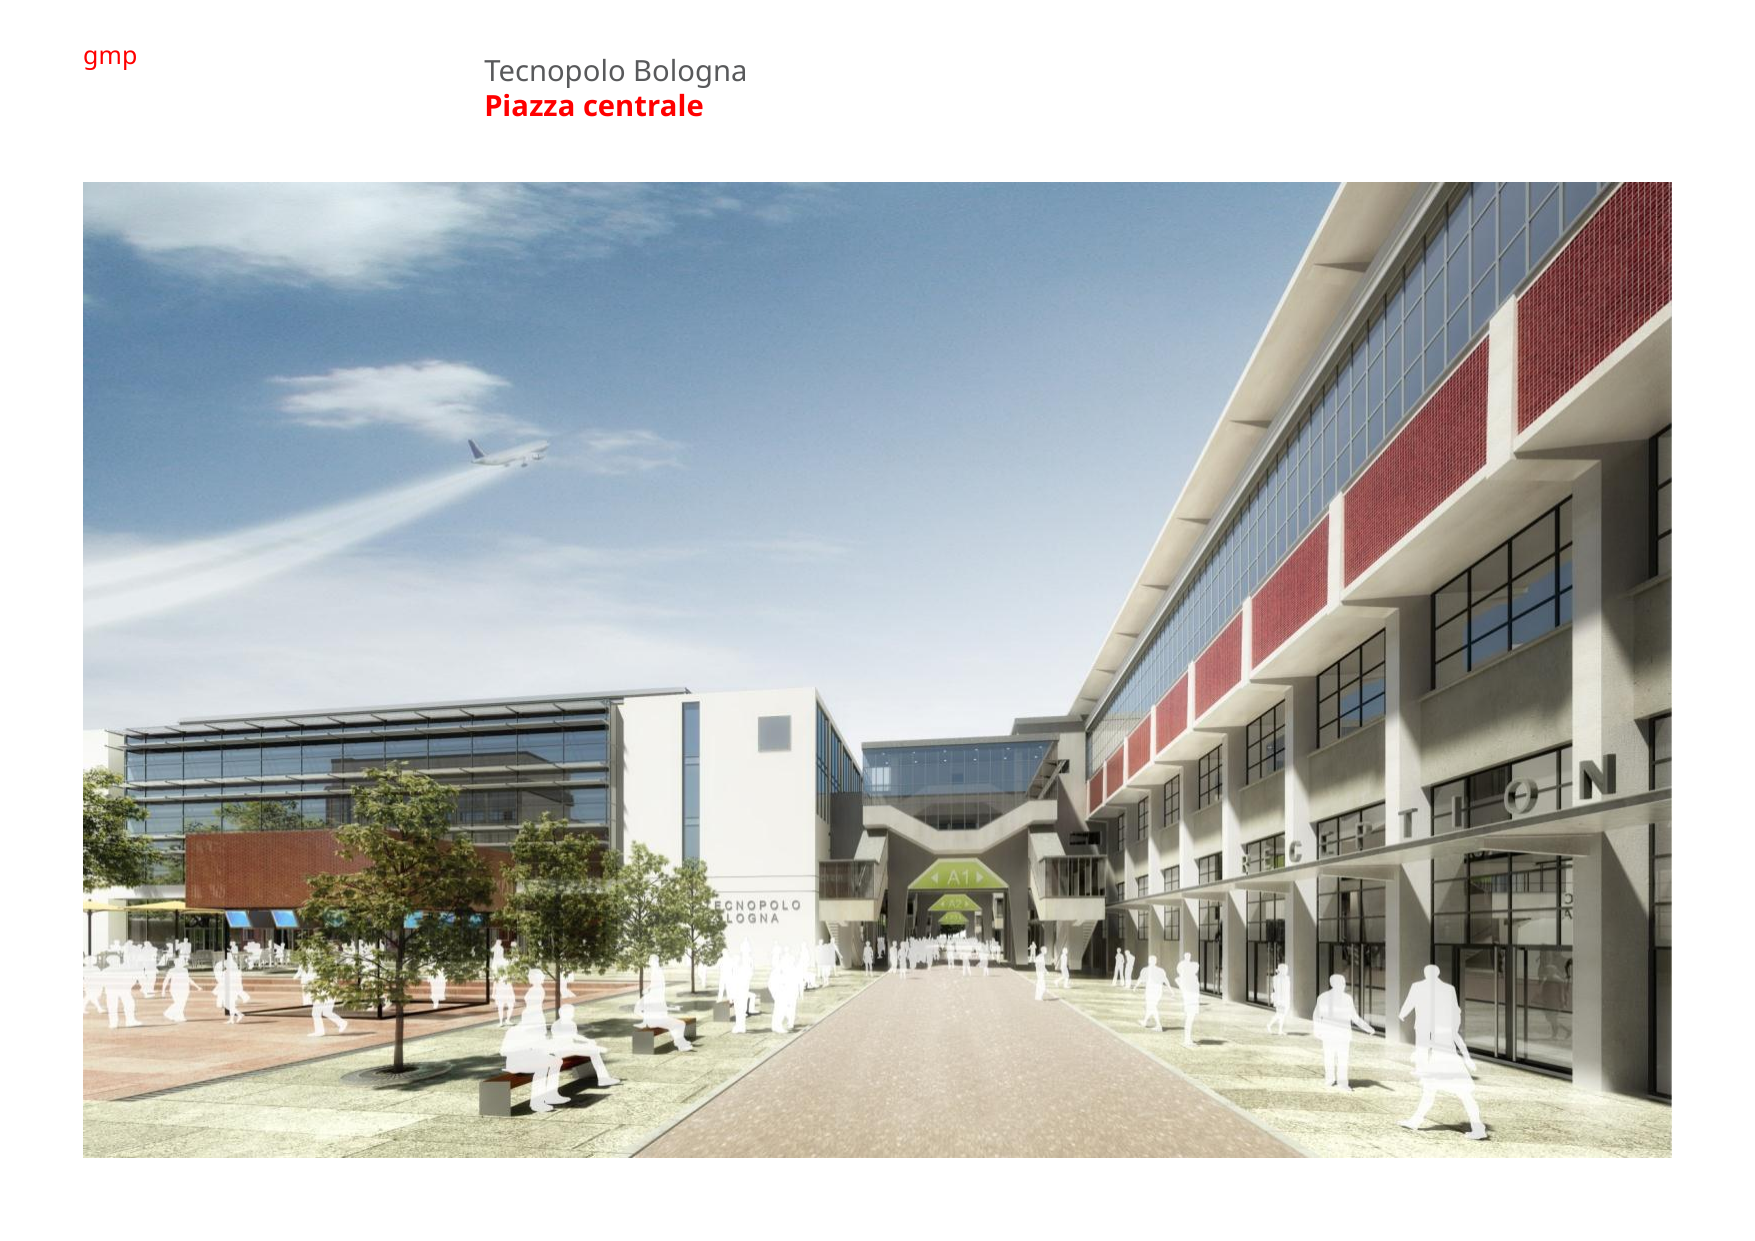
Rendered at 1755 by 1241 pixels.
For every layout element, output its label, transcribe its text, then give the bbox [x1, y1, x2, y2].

picture [83, 182, 1672, 1158]
list Piazza centrale [484, 93, 1625, 146]
